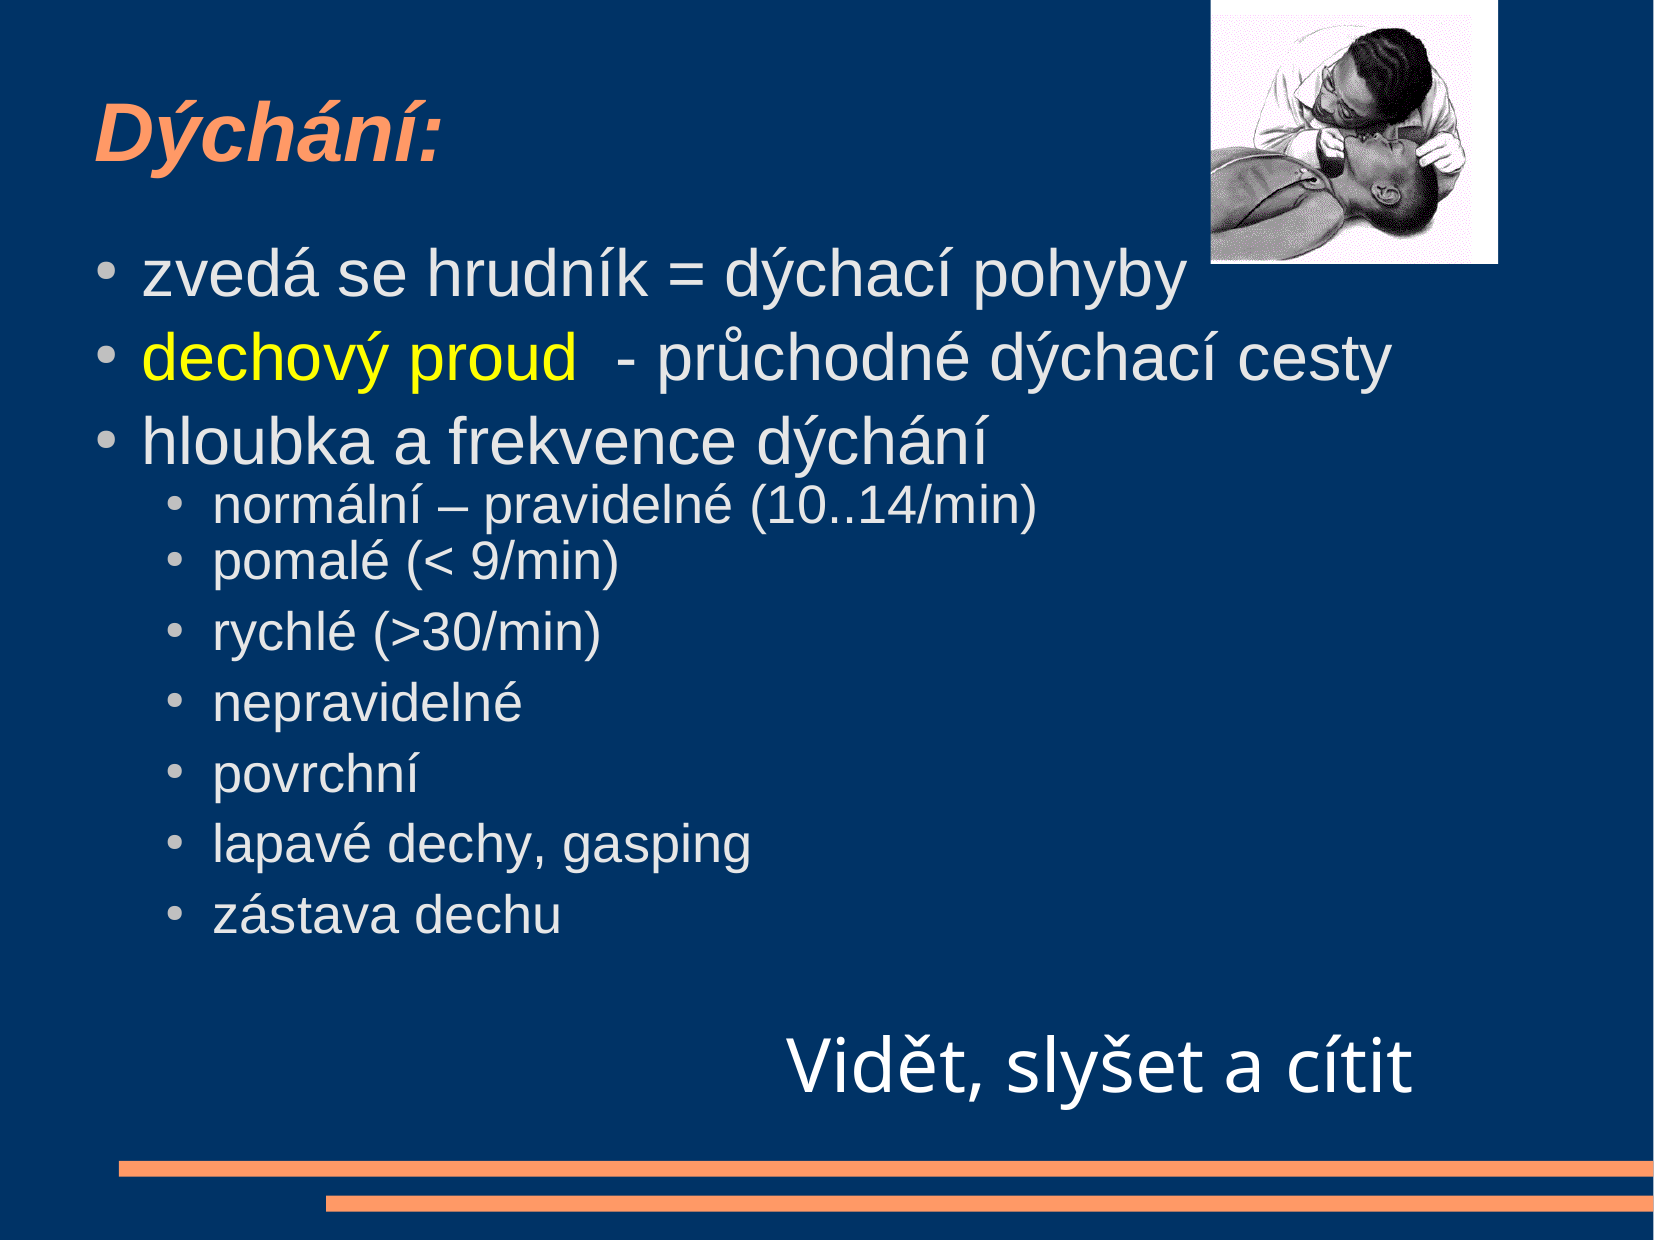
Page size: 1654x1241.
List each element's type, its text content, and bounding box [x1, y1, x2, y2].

list zvedá se hrudník = dýchací pohyby dechový proud - průchodné dýchací cesty hloubka a frekvence dýchání normální – pravidelné (10..14/min) pomalé (< 9/min) rychlé (>30/min) nepravidelné povrchní lapavé dechy, gasping zástava dechu [94, 236, 1500, 1050]
picture [1210, 0, 1500, 266]
text_box Vidět, slyšet a cítit [786, 1011, 1566, 1118]
title Dýchání: [94, 29, 1210, 236]
